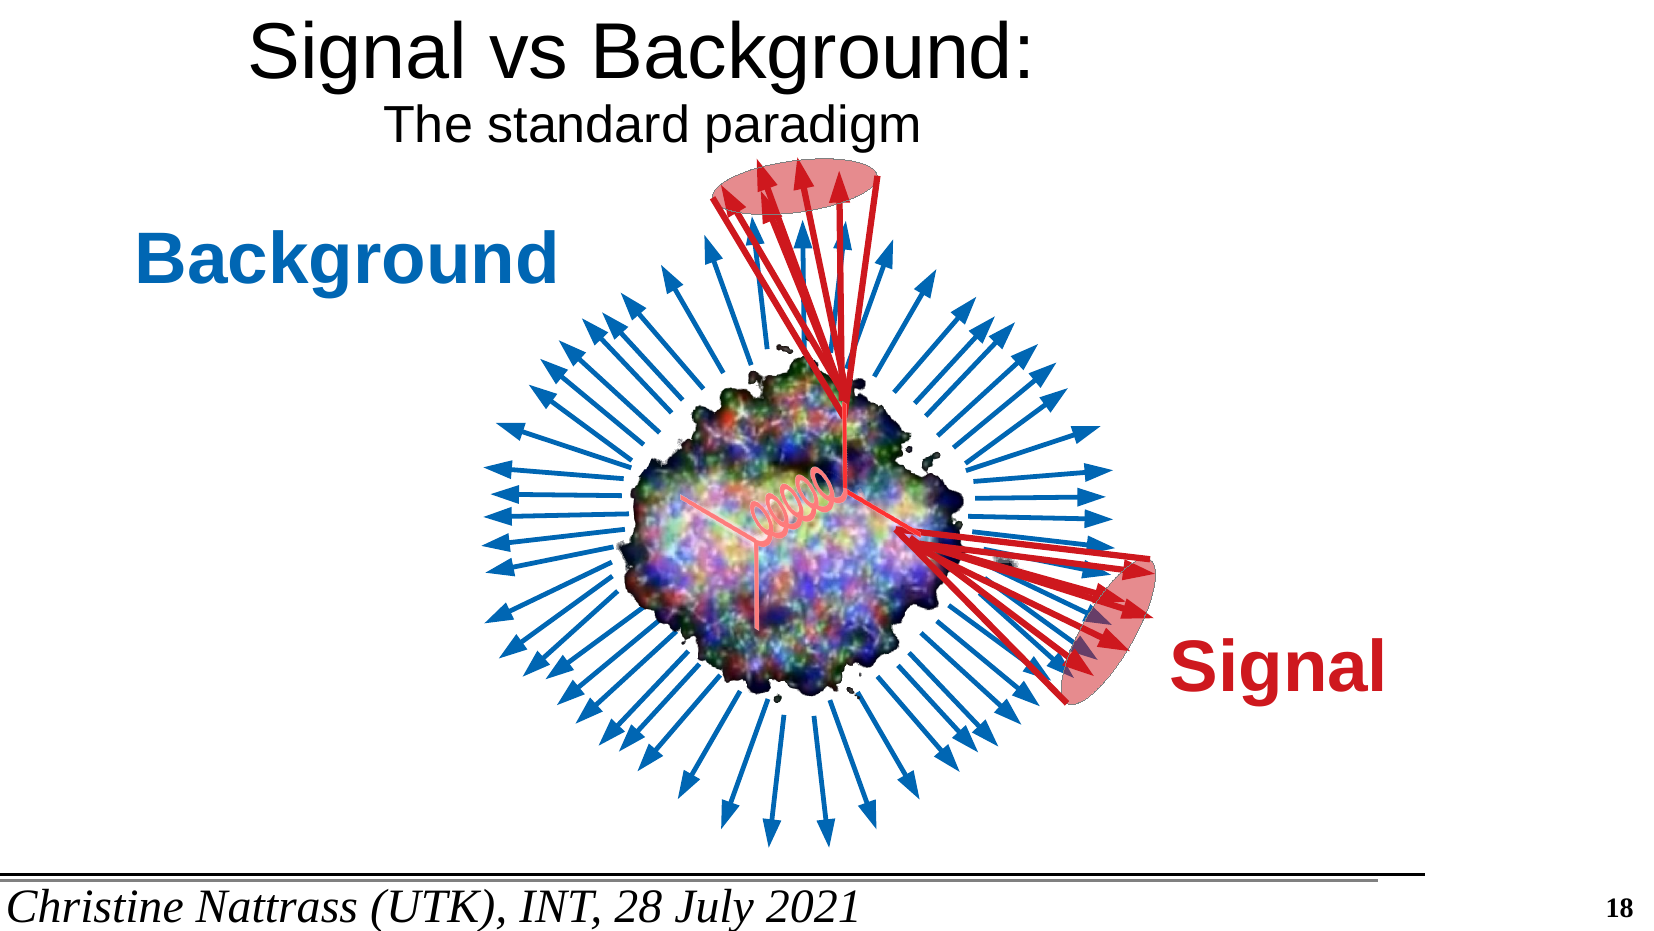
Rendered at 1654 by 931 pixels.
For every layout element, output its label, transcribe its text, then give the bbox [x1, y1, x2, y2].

text_box Background [120, 210, 586, 313]
picture [971, 578, 1053, 640]
picture [804, 318, 817, 340]
picture [581, 318, 1053, 733]
text_box [712, 158, 878, 215]
title Signal vs Background: The standard paradigm [0, 0, 1306, 169]
text_box Signal [1155, 618, 1536, 722]
text_box [1061, 560, 1156, 705]
